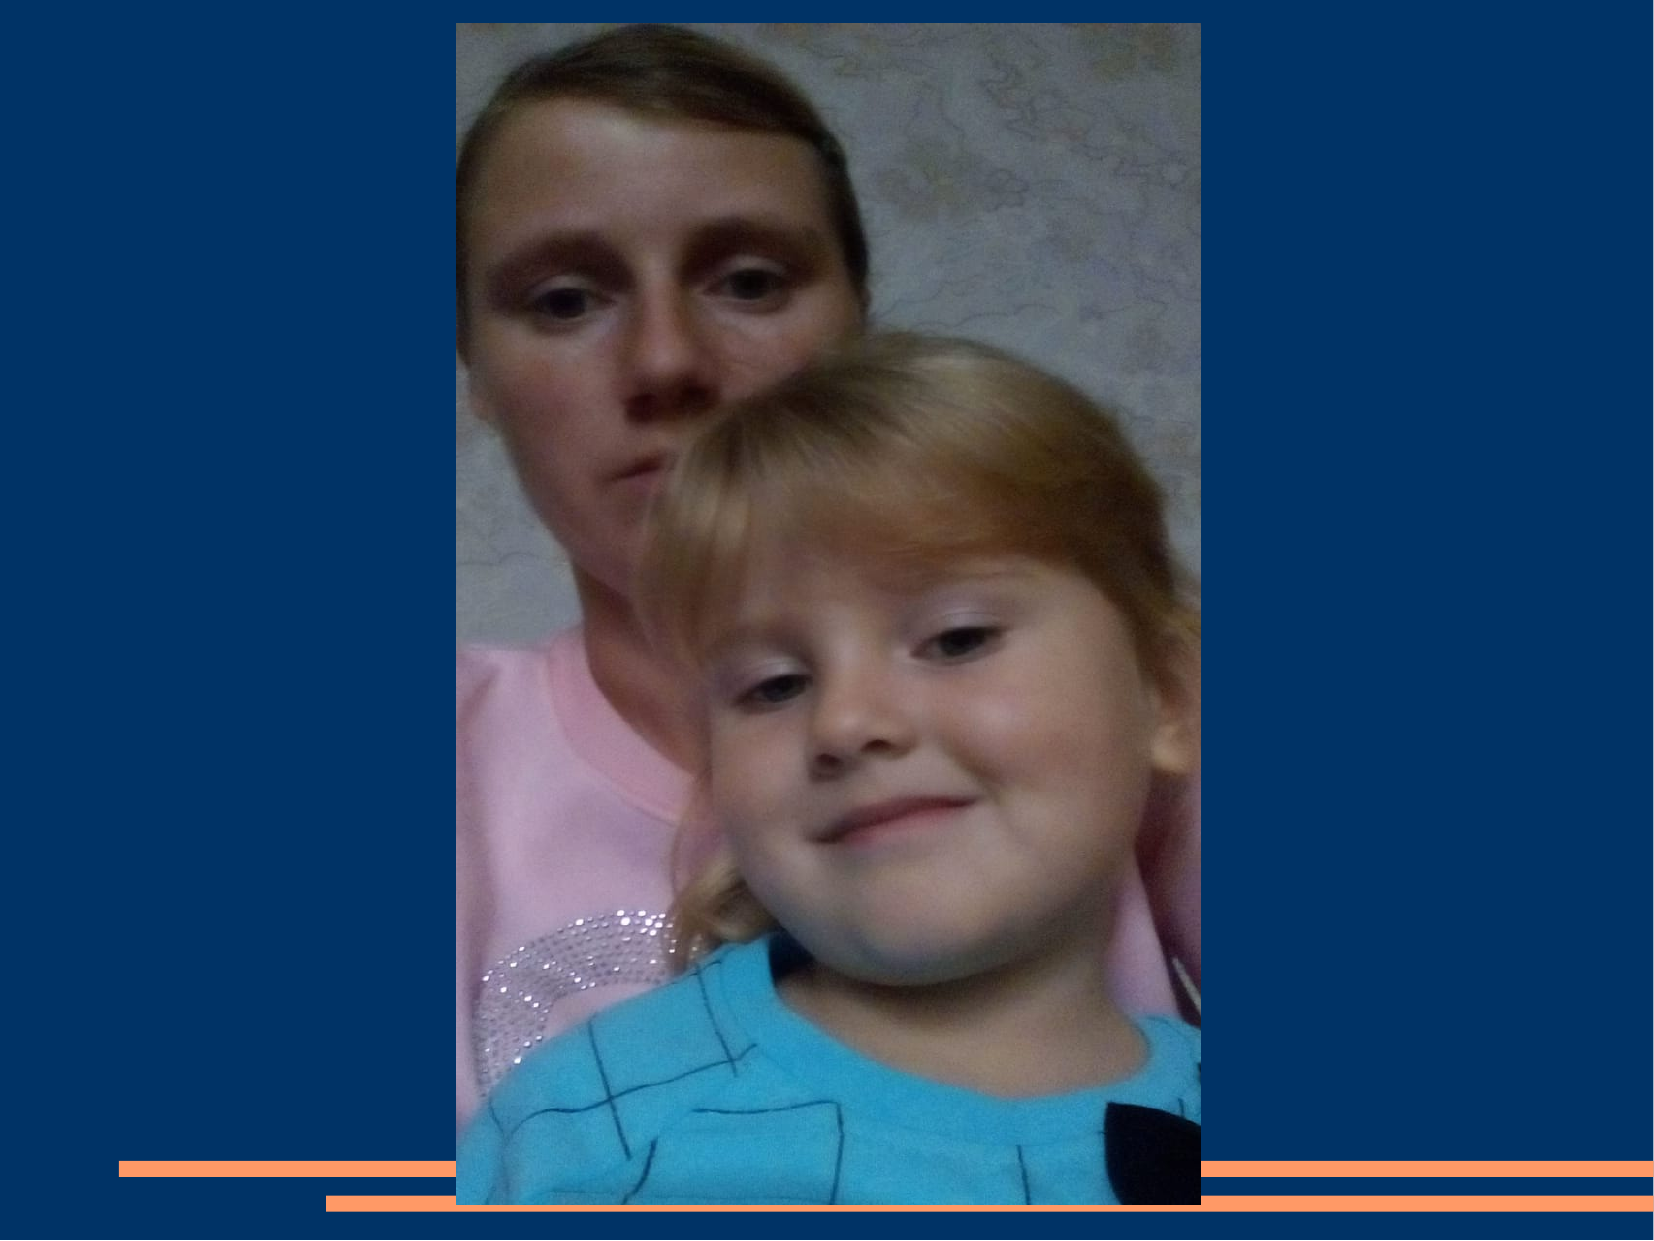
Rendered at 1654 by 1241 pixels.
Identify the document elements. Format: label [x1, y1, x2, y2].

picture [456, 23, 1201, 1205]
